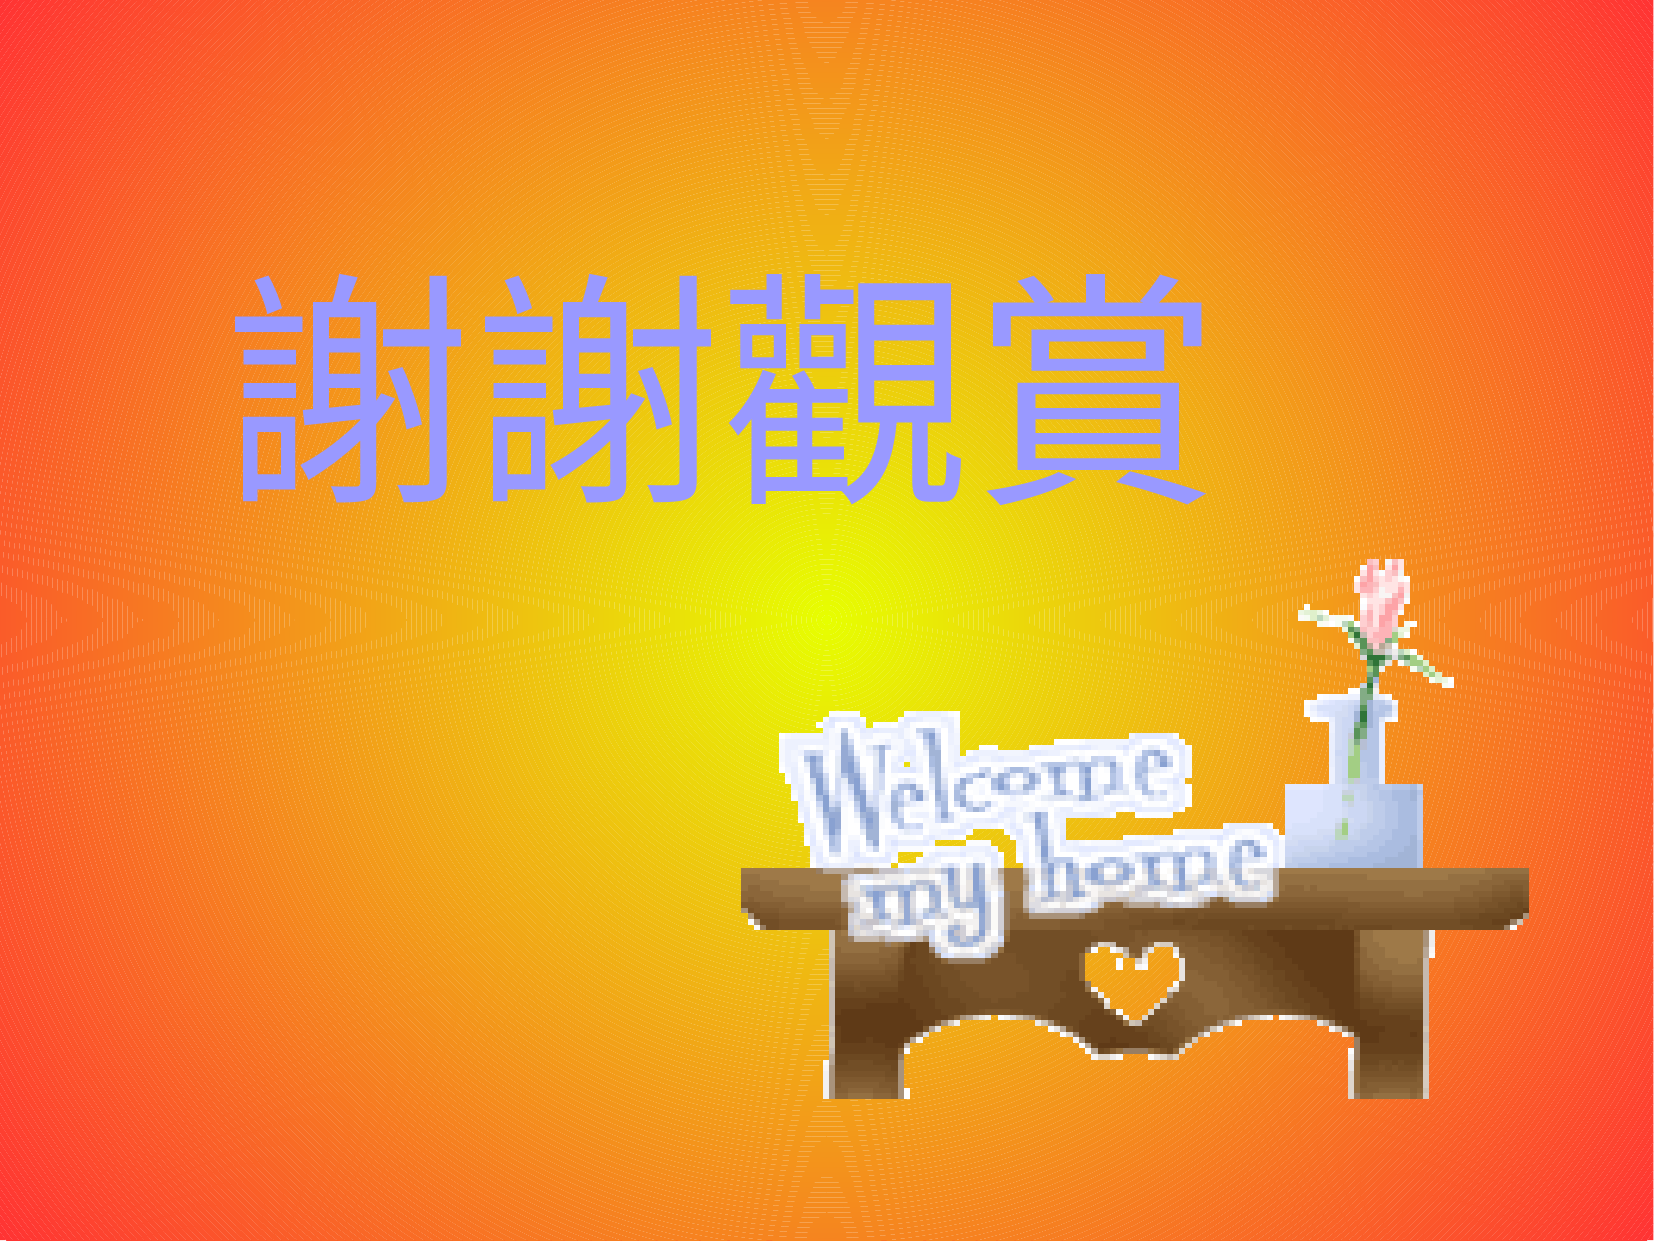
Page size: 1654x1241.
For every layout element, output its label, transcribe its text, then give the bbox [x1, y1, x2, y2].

text_box 謝謝觀賞 [206, 187, 1270, 453]
picture [723, 537, 1536, 1123]
